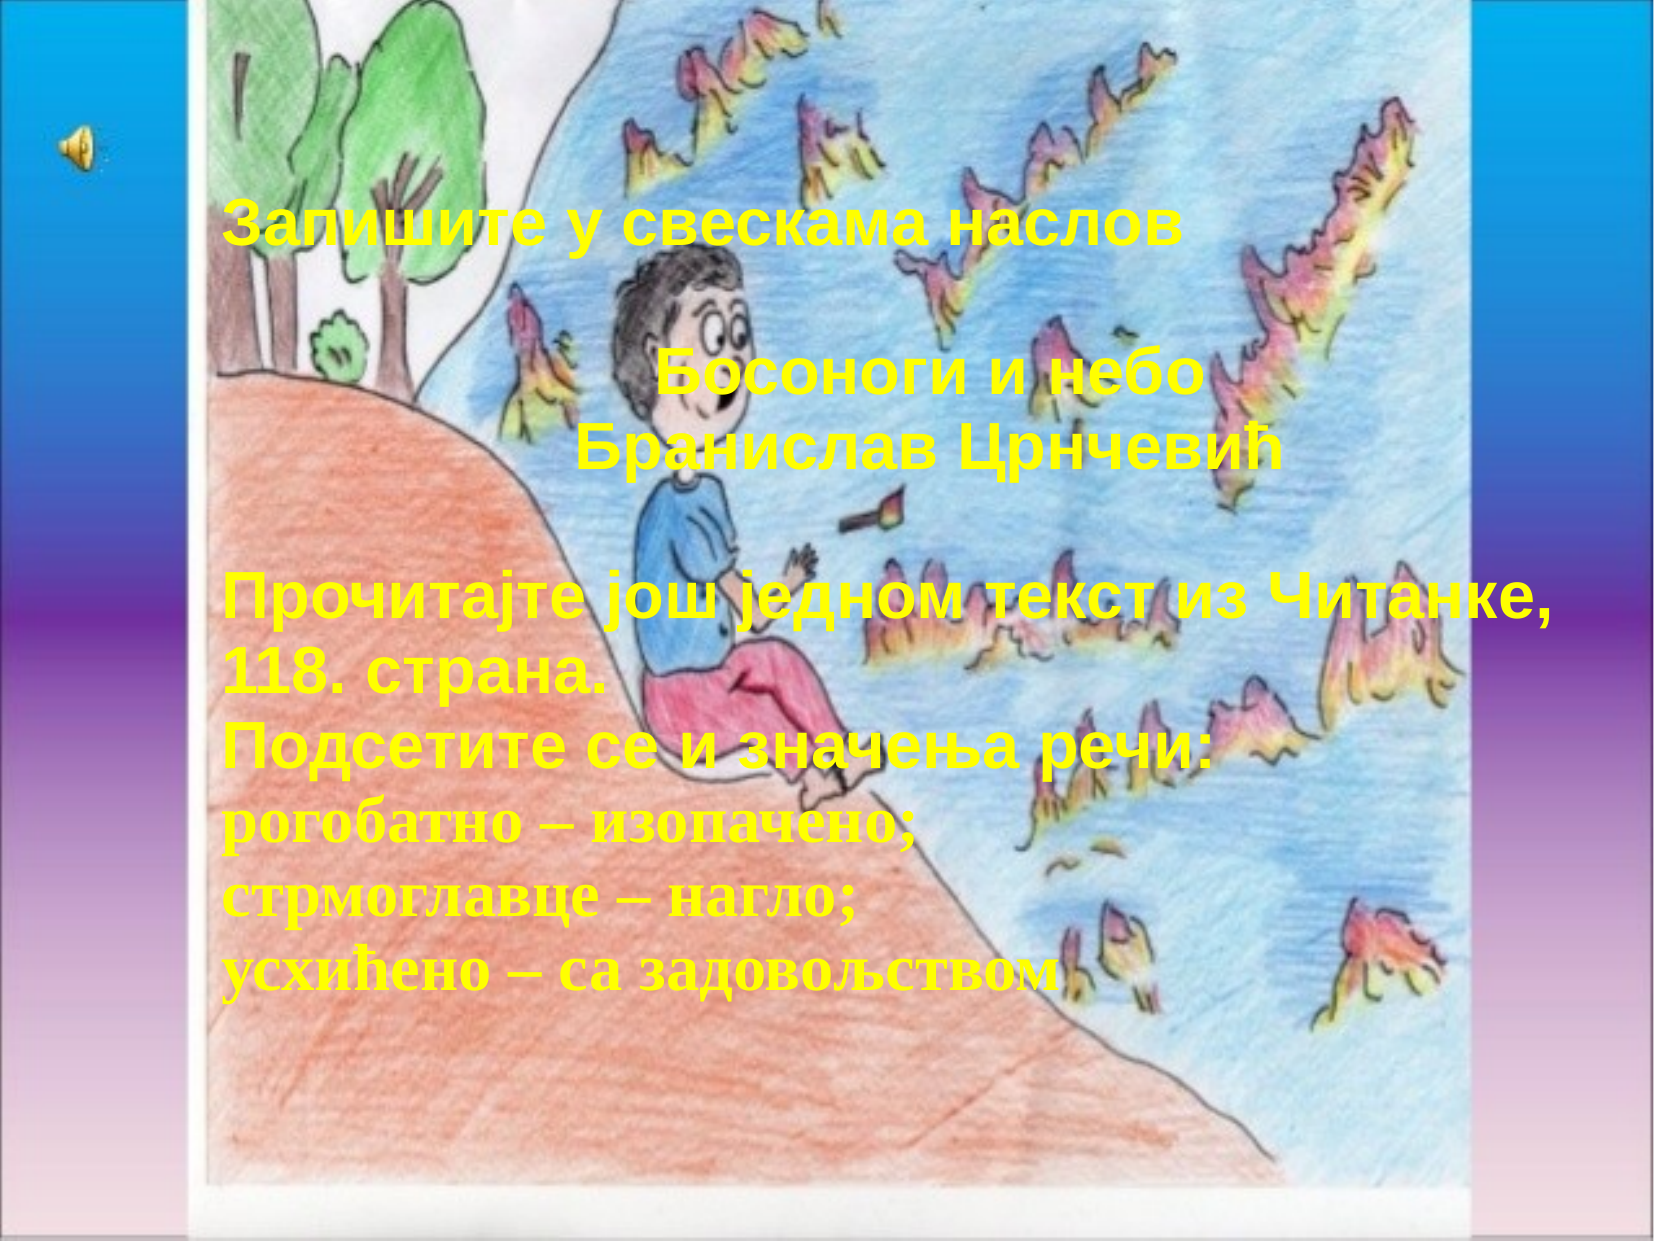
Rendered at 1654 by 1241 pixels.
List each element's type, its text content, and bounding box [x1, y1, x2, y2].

picture [0, 0, 1654, 1241]
text_box Запишите у свескама наслов Босоноги и небо Бранислав Црнчевић Прочитајте још једном текст из Читанке, 118. страна. Подсетите се и значења речи: рогобатно – изопачено; стрмоглавце – нагло; усхићено – са задовољством [206, 177, 1654, 1013]
